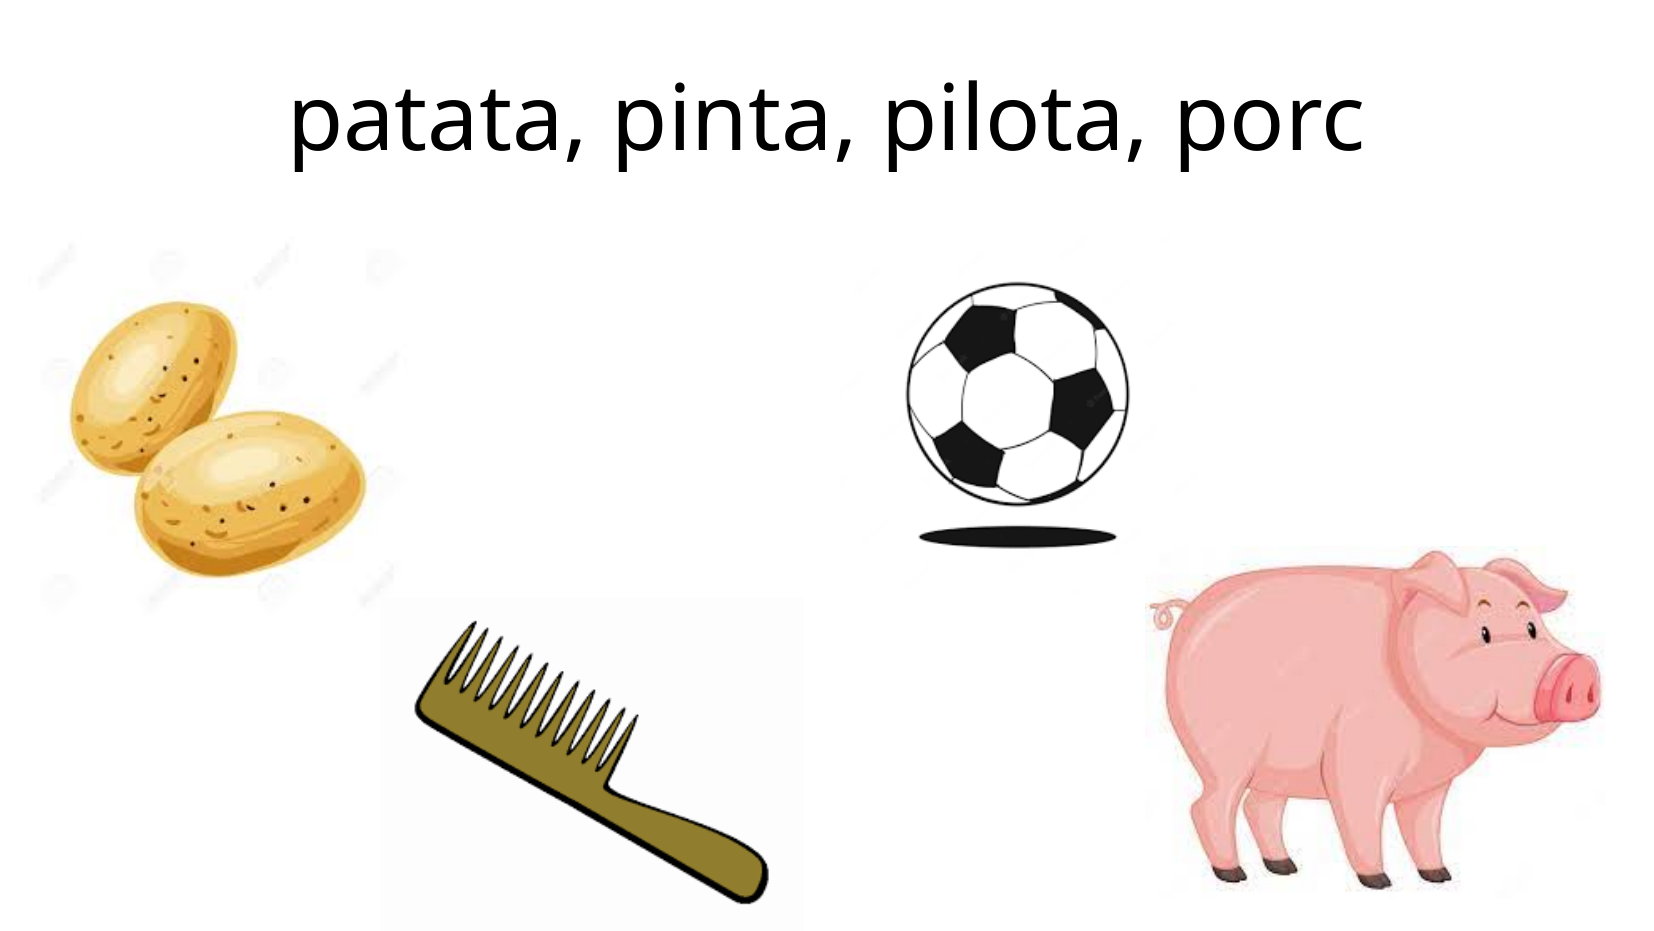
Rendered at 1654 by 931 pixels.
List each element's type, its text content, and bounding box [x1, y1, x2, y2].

picture [839, 236, 1606, 899]
picture [28, 236, 804, 931]
title patata, pinta, pilota, porc [82, 37, 1571, 193]
